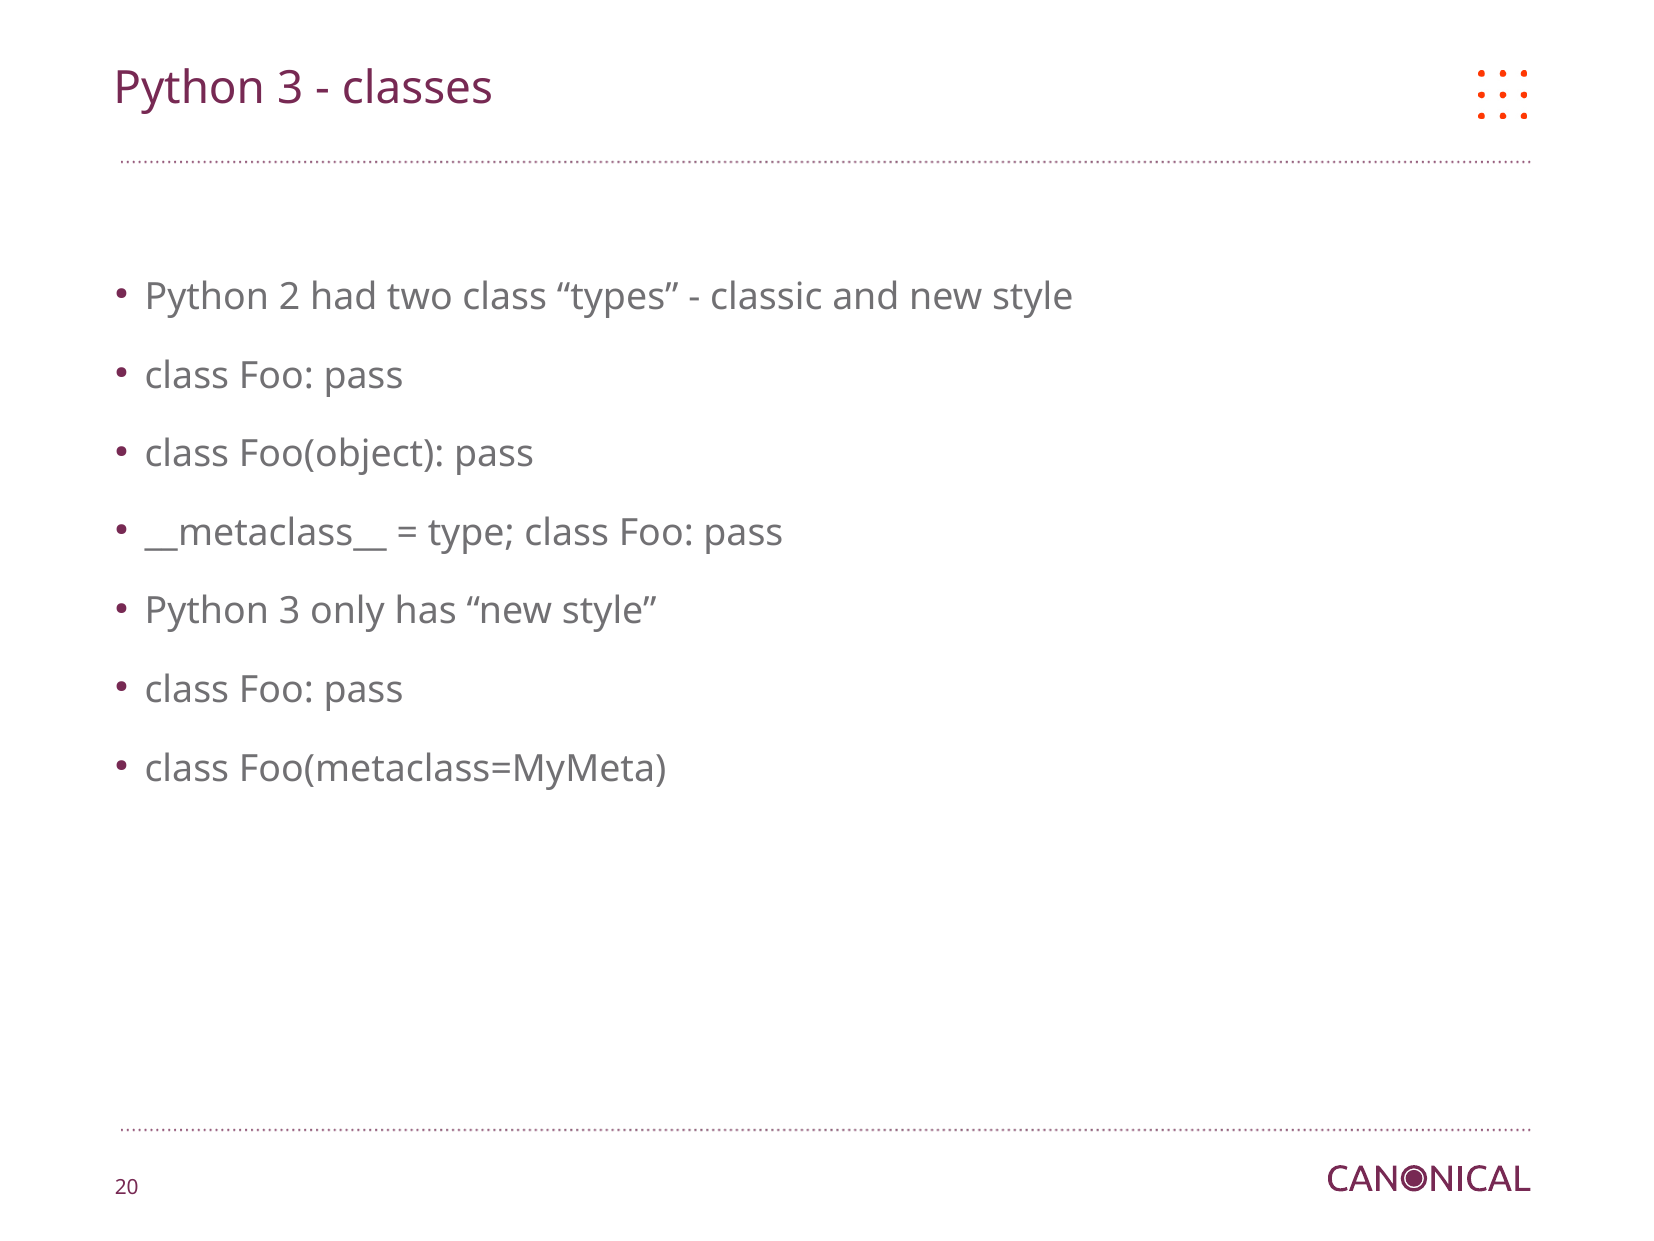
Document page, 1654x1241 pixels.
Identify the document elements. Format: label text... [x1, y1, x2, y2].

picture [1478, 70, 1527, 119]
title Python 3 - classes [113, 64, 1382, 107]
picture [111, 1127, 1533, 1134]
list Python 2 had two class “types” - classic and new style class Foo: pass class Foo(object): pass __metaclass__ = type; class Foo: pass Python 3 only has “new style” class Foo: pass class Foo(metaclass=MyMeta) [115, 256, 1540, 977]
picture [111, 159, 1533, 166]
